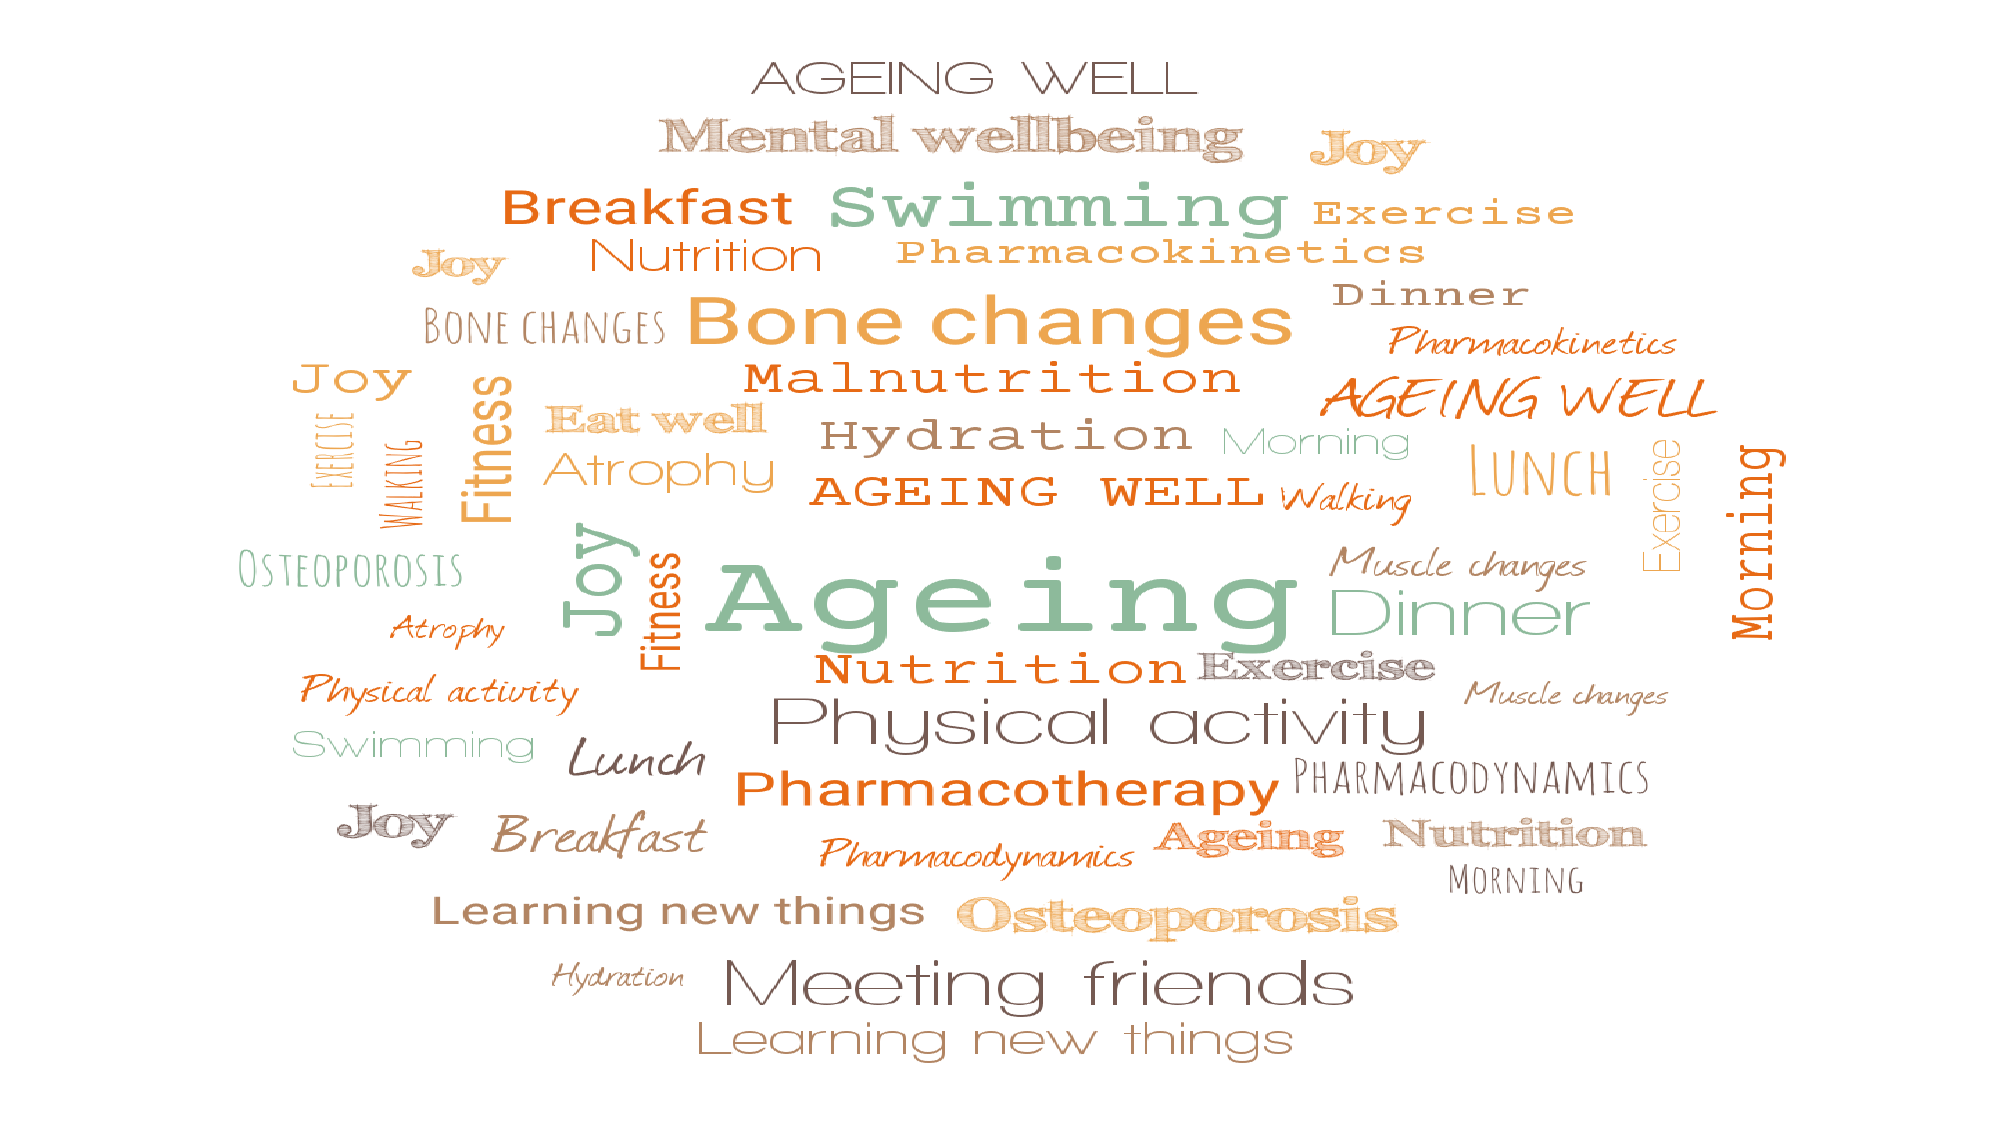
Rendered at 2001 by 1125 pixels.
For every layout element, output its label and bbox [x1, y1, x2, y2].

picture [167, 0, 1832, 1125]
